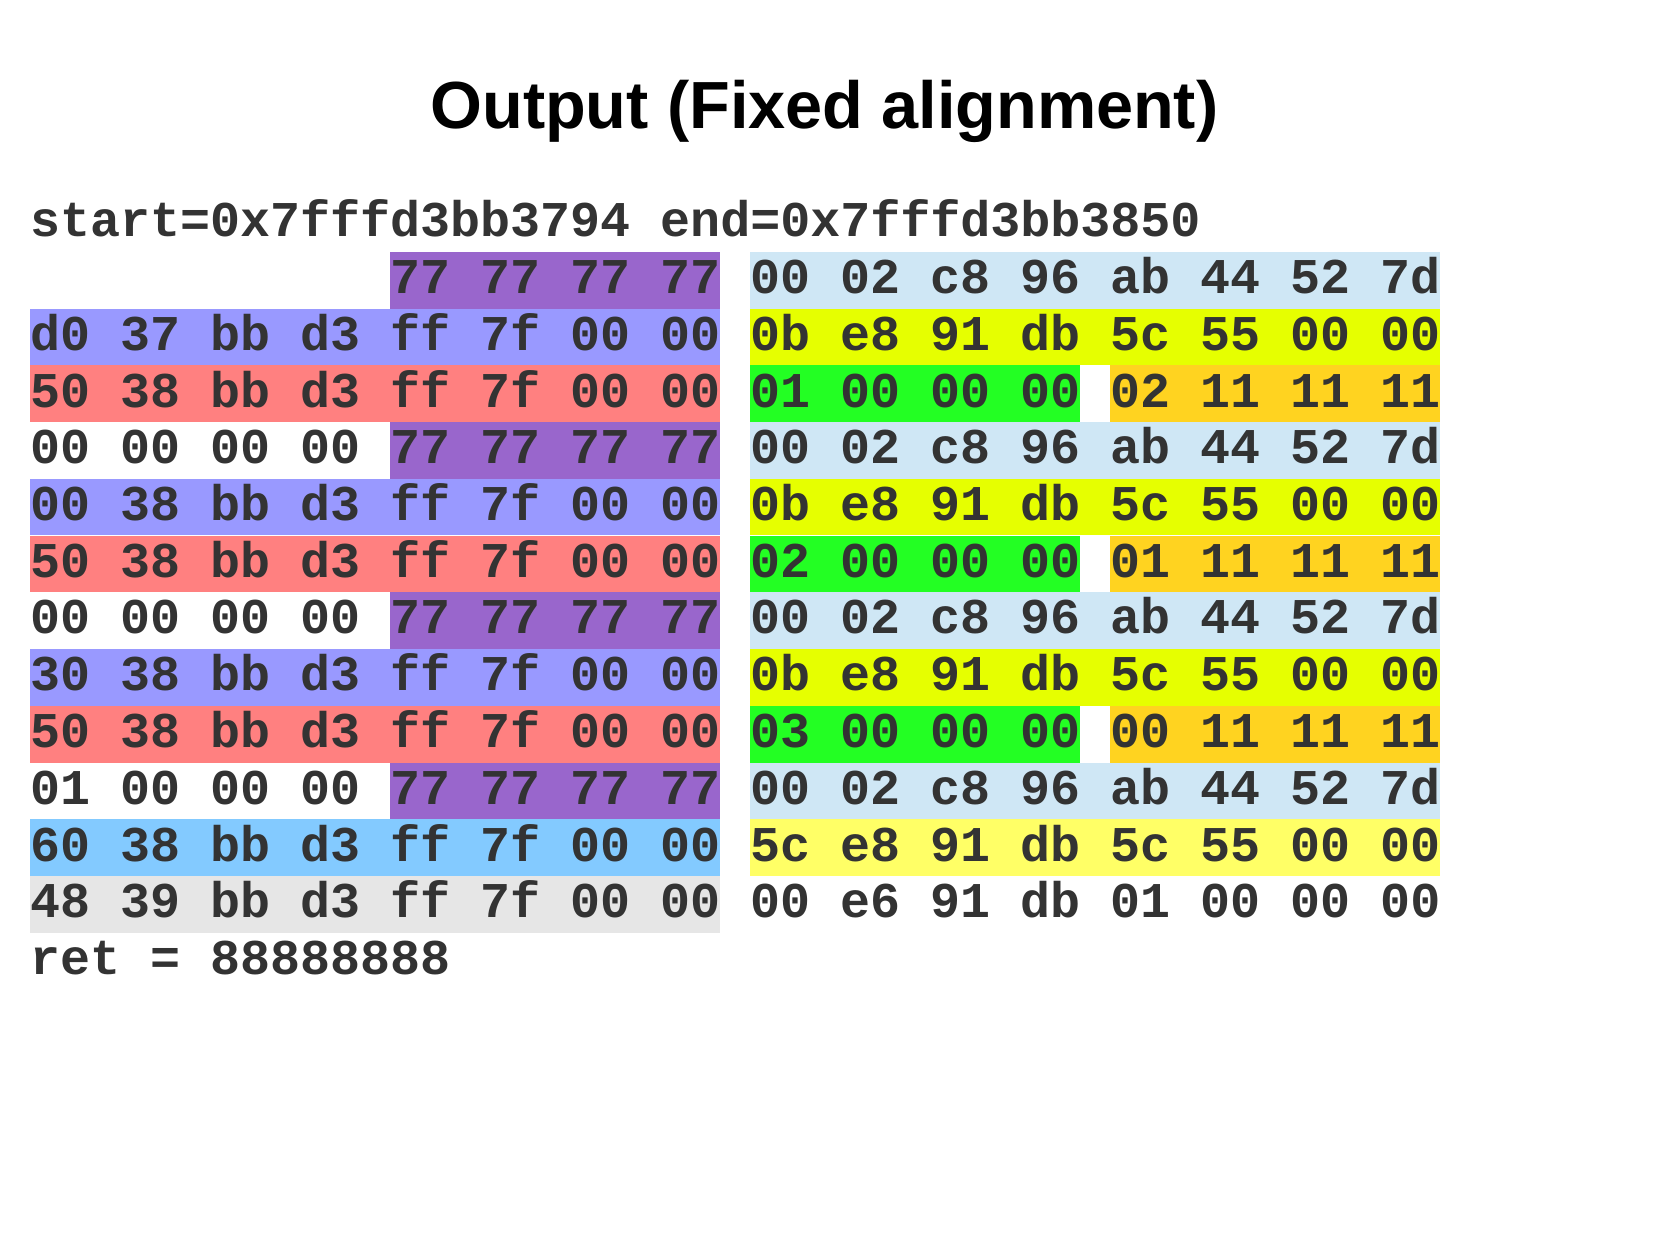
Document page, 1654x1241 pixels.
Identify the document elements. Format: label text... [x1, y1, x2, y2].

list start=0x7fffd3bb3794 end=0x7fffd3bb3850 77 77 77 77 00 02 c8 96 ab 44 52 7d d0 37 bb d3 ff 7f 00 00 0b e8 91 db 5c 55 00 00 50 38 bb d3 ff 7f 00 00 01 00 00 00 02 11 11 11 00 00 00 00 77 77 77 77 00 02 c8 96 ab 44 52 7d 00 38 bb d3 ff 7f 00 00 0b e8 91 db 5c 55 00 00 50 38 bb d3 ff 7f 00 00 02 00 00 00 01 11 11 11 00 00 00 00 77 77 77 77 00 02 c8 96 ab 44 52 7d 30 38 bb d3 ff 7f 00 00 0b e8 91 db 5c 55 00 00 50 38 bb d3 ff 7f 00 00 03 00 00 00 00 11 11 11 01 00 00 00 77 77 77 77 00 02 c8 96 ab 44 52 7d 60 38 bb d3 ff 7f 00 00 5c e8 91 db 5c 55 00 00 48 39 bb d3 ff 7f 00 00 00 e6 91 db 01 00 00 00 ret = 88888888 [30, 195, 1621, 1216]
title Output (Fixed alignment) [30, 30, 1621, 181]
